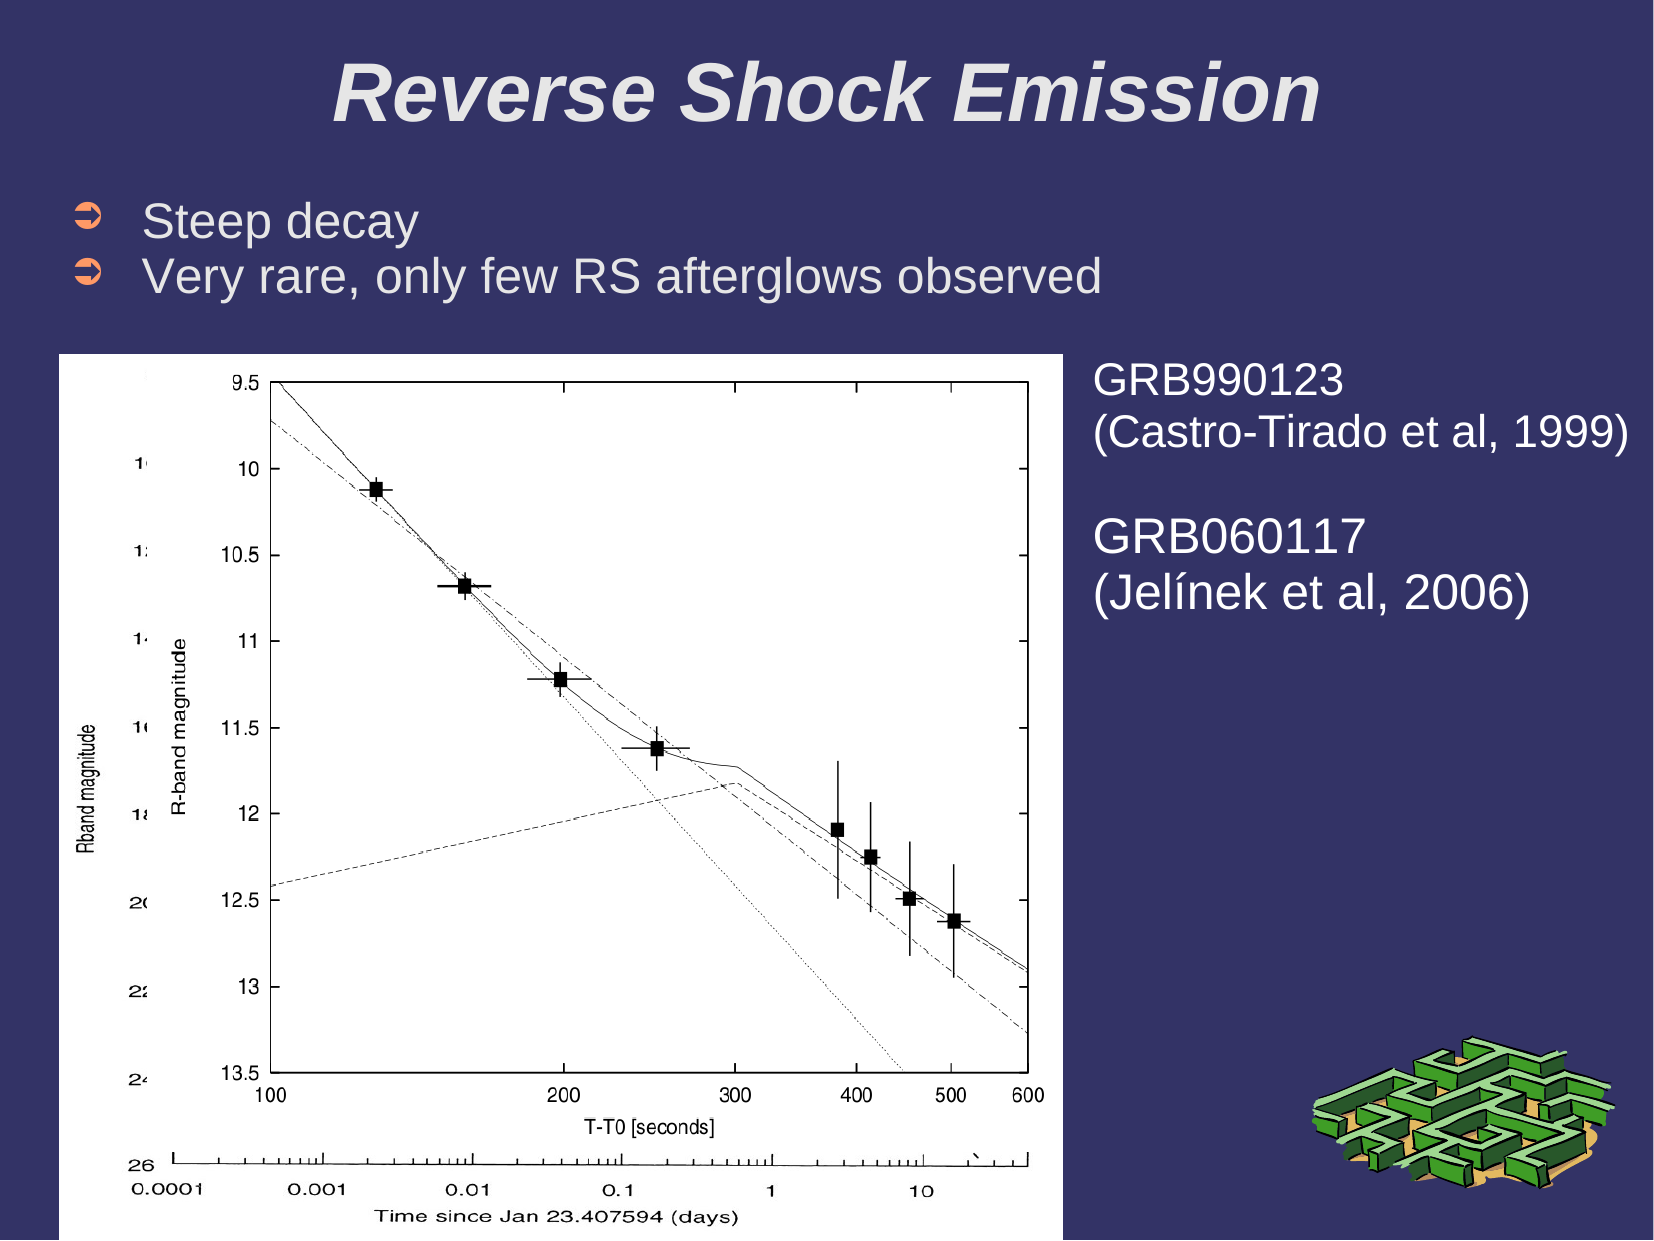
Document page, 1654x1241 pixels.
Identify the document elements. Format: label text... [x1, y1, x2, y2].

text_box GRB990123 (Castro-Tirado et al, 1999) [1092, 354, 1654, 508]
list Steep decay Very rare, only few RS afterglows observed [59, 193, 1565, 305]
text_box GRB060117 (Jelínek et al, 2006) [1092, 508, 1654, 621]
title Reverse Shock Emission [121, 0, 1534, 187]
picture [59, 354, 1063, 1241]
